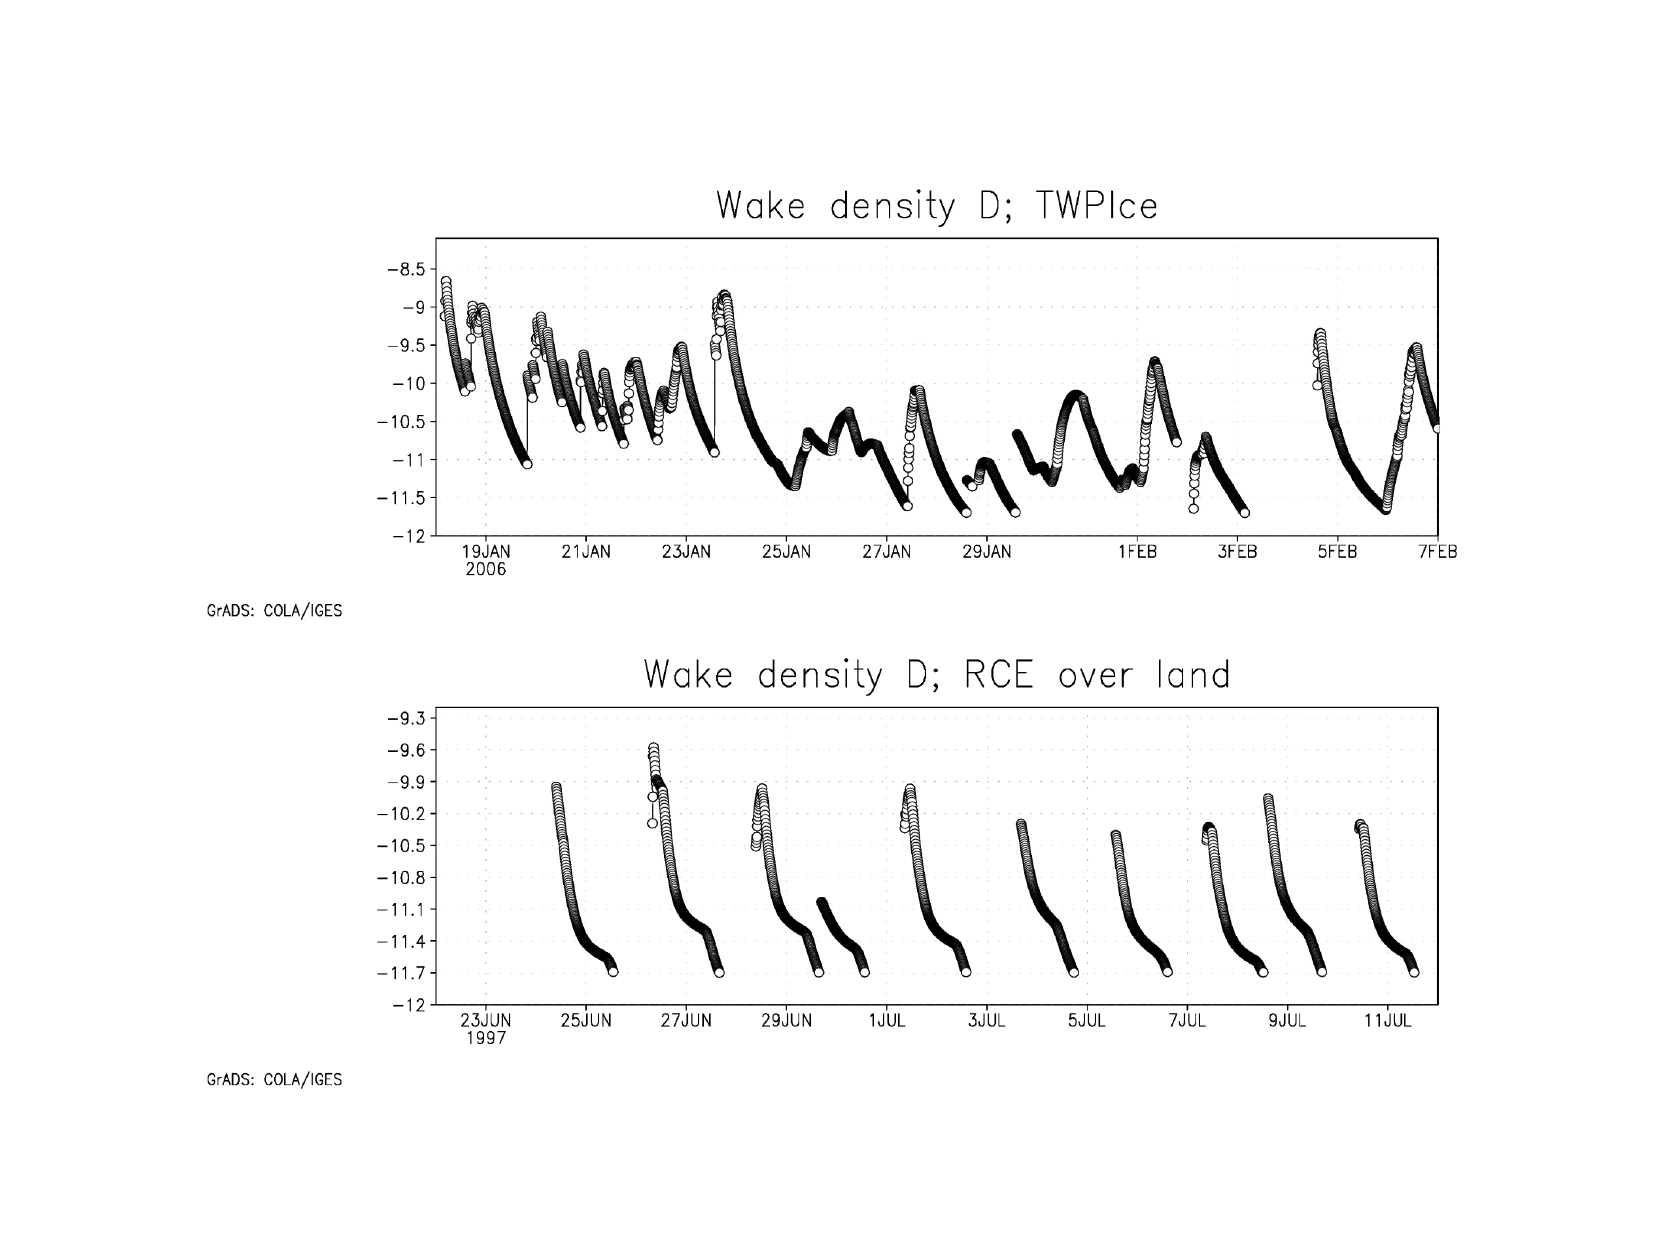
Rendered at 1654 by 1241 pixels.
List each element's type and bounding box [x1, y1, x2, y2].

picture [135, 53, 1561, 1156]
